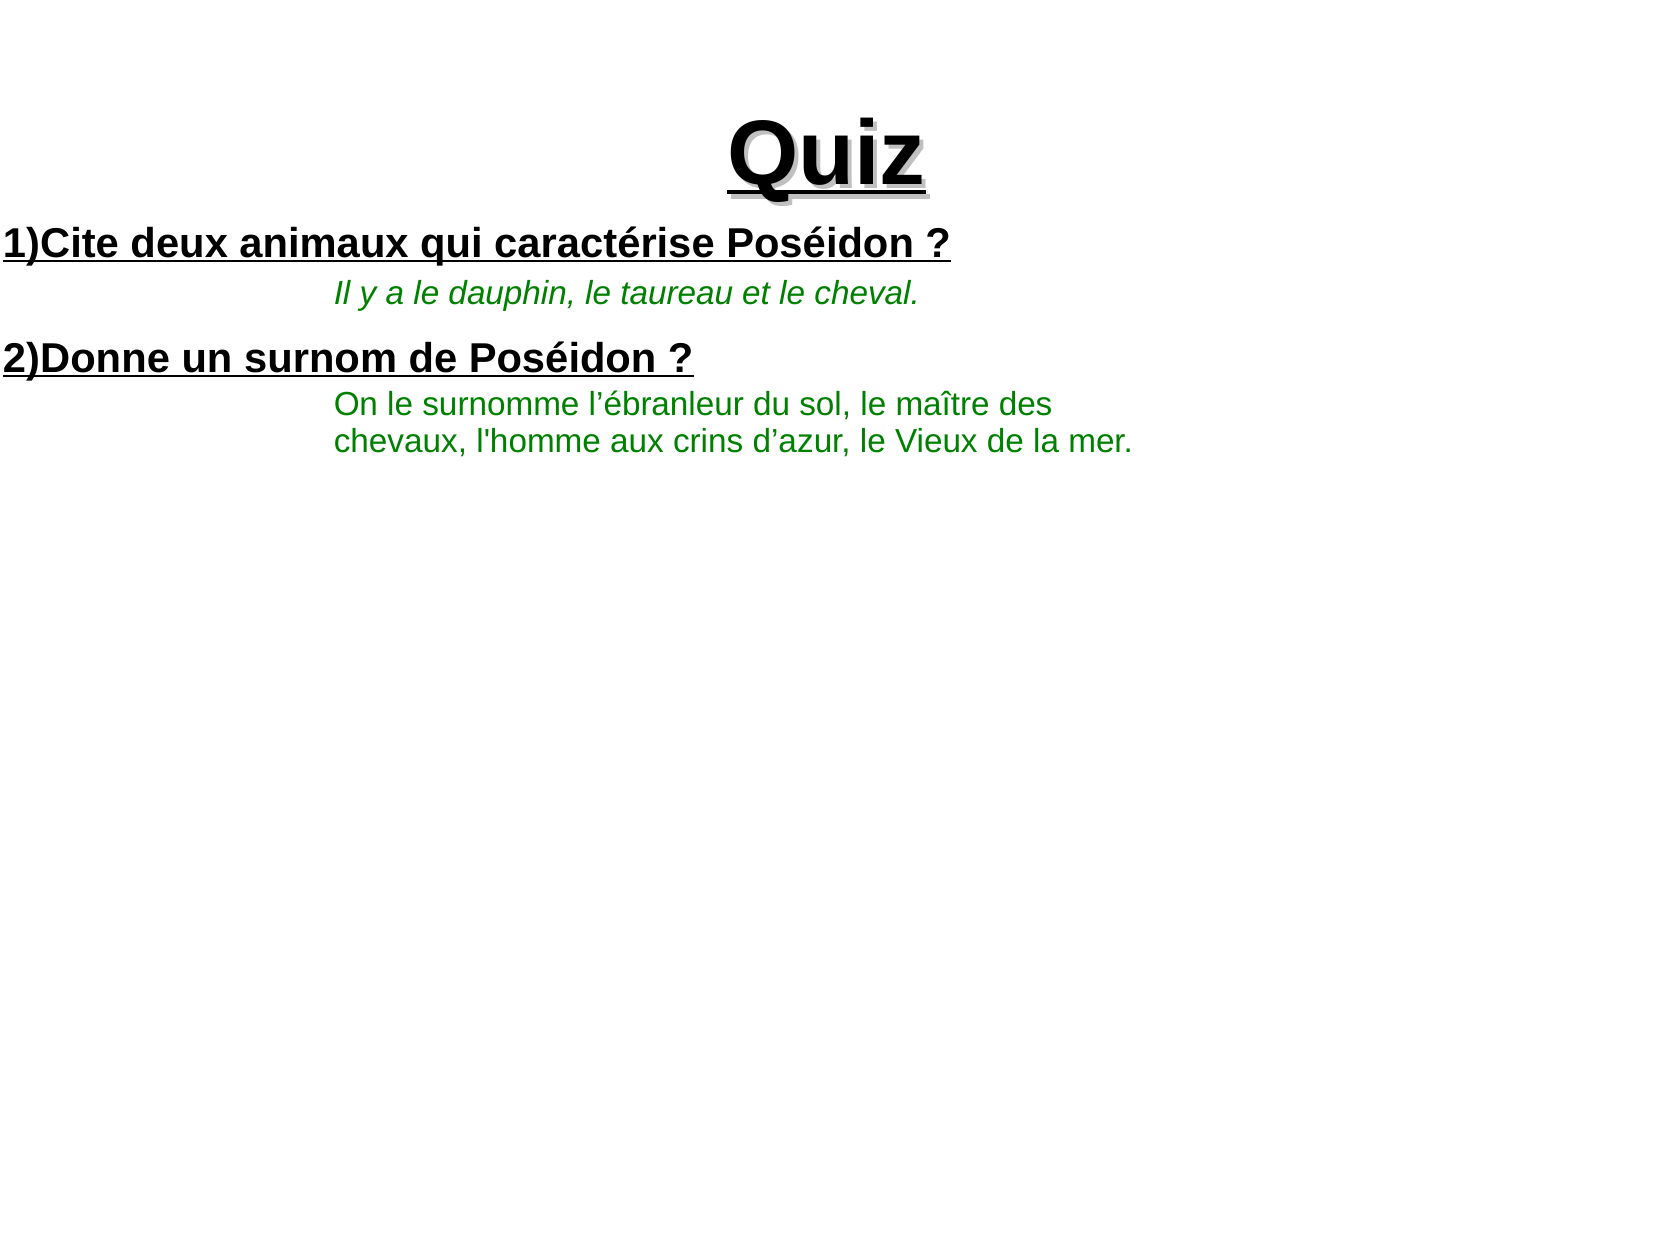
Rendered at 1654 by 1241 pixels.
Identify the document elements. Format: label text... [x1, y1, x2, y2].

text_box 1)Cite deux animaux qui caractérise Poséidon ? [0, 212, 1560, 275]
text_box Il y a le dauphin, le taureau et le cheval. [318, 266, 1654, 319]
text_box On le surnomme l’ébranleur du sol, le maître des chevaux, l'homme aux crins d’azur, le Vieux de la mer. [318, 377, 1536, 468]
title Quiz [82, 49, 1571, 257]
text_box 2)Donne un surnom de Poséidon ? [0, 327, 804, 390]
